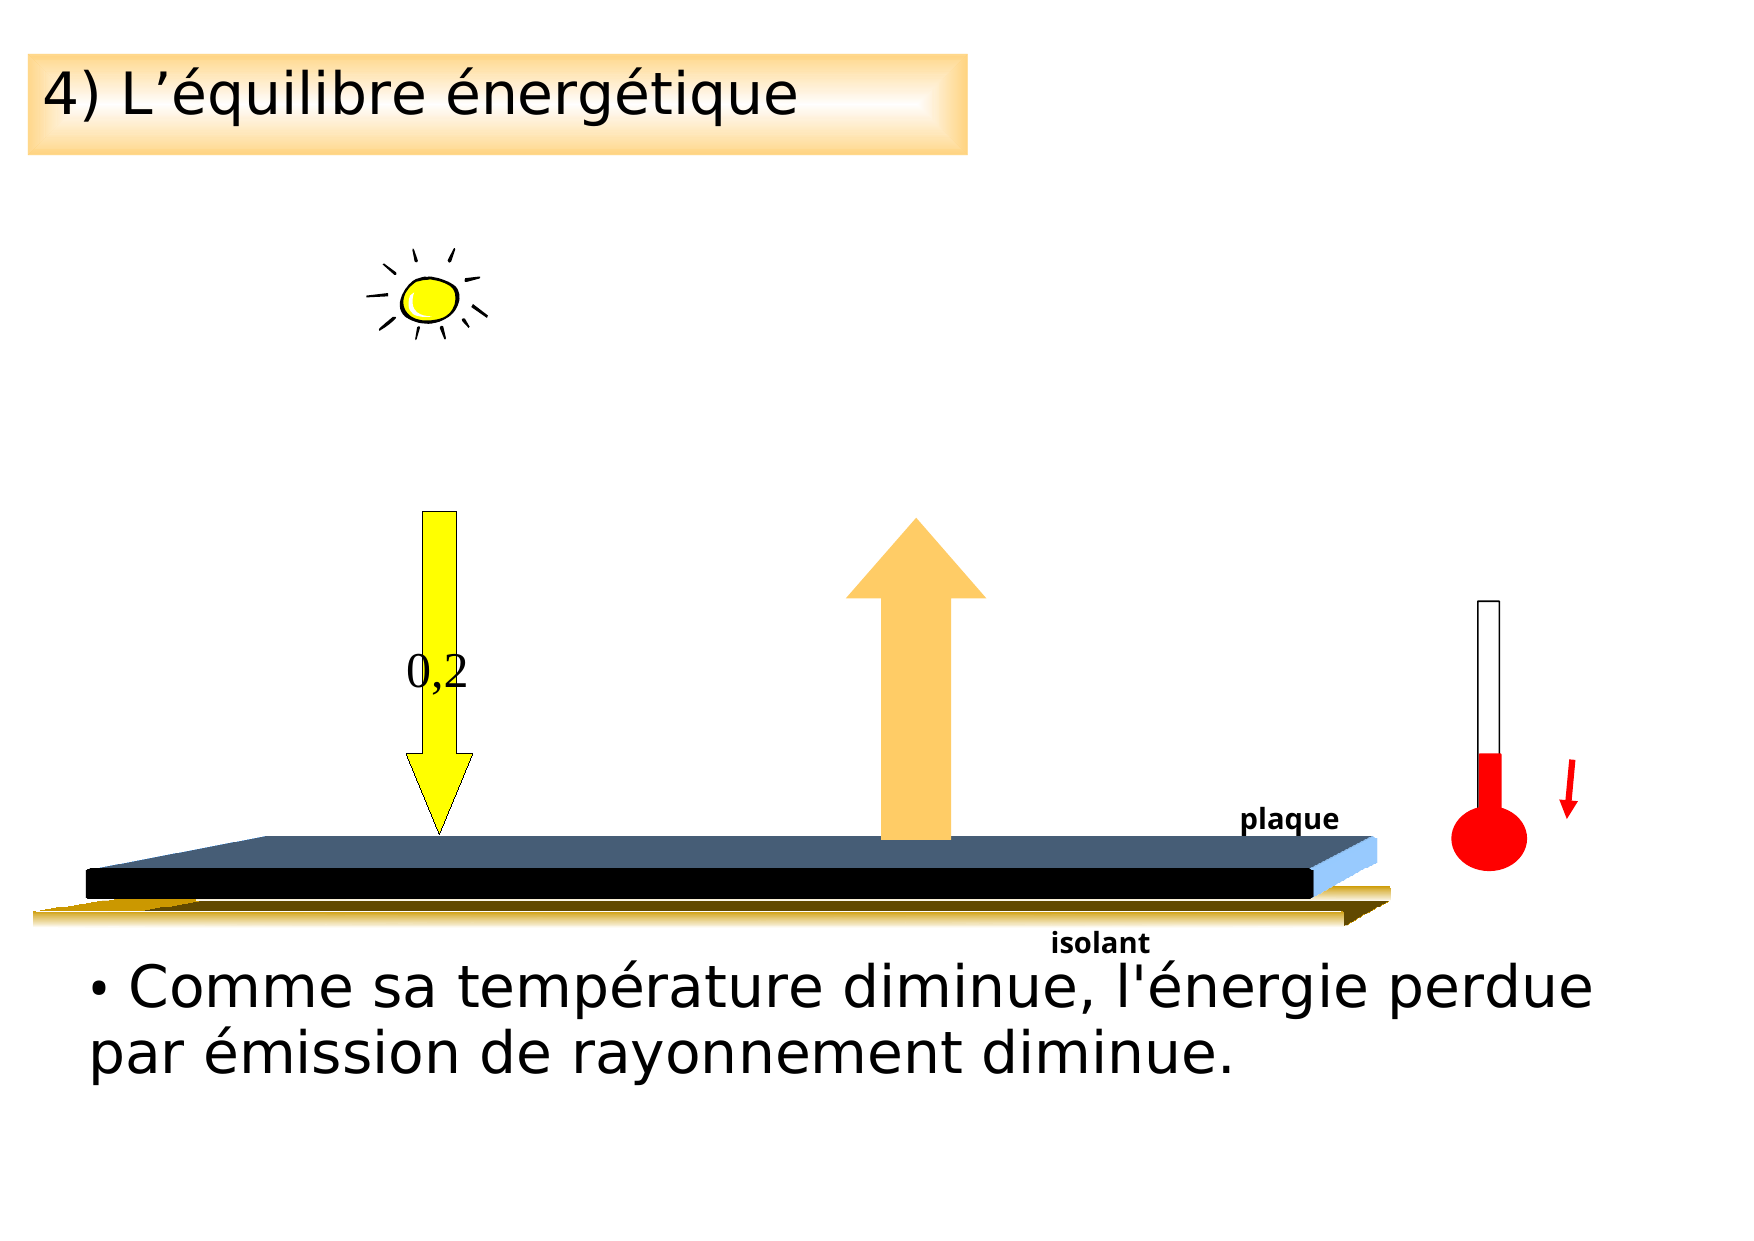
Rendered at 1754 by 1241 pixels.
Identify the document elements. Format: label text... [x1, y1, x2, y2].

text_box [415, 326, 421, 341]
text_box [366, 293, 389, 298]
text_box [461, 318, 470, 328]
picture [21, 826, 1406, 939]
text_box [378, 316, 397, 331]
text_box Comme sa température diminue, l'énergie perdue par émission de rayonnement diminue. [73, 947, 1611, 1201]
text_box [412, 248, 418, 263]
text_box [422, 511, 457, 642]
text_box [471, 303, 488, 318]
text_box 4) L’équilibre énergétique [27, 53, 967, 155]
text_box [399, 276, 460, 324]
text_box [406, 707, 473, 835]
text_box [447, 248, 456, 263]
text_box 0,2 [403, 642, 471, 707]
text_box [27, 53, 968, 156]
text_box [464, 276, 481, 282]
text_box plaque [1224, 791, 1477, 866]
text_box isolant [1035, 915, 1288, 947]
text_box [845, 517, 987, 840]
text_box [439, 325, 446, 340]
text_box [1470, 601, 1527, 871]
text_box [382, 263, 397, 275]
